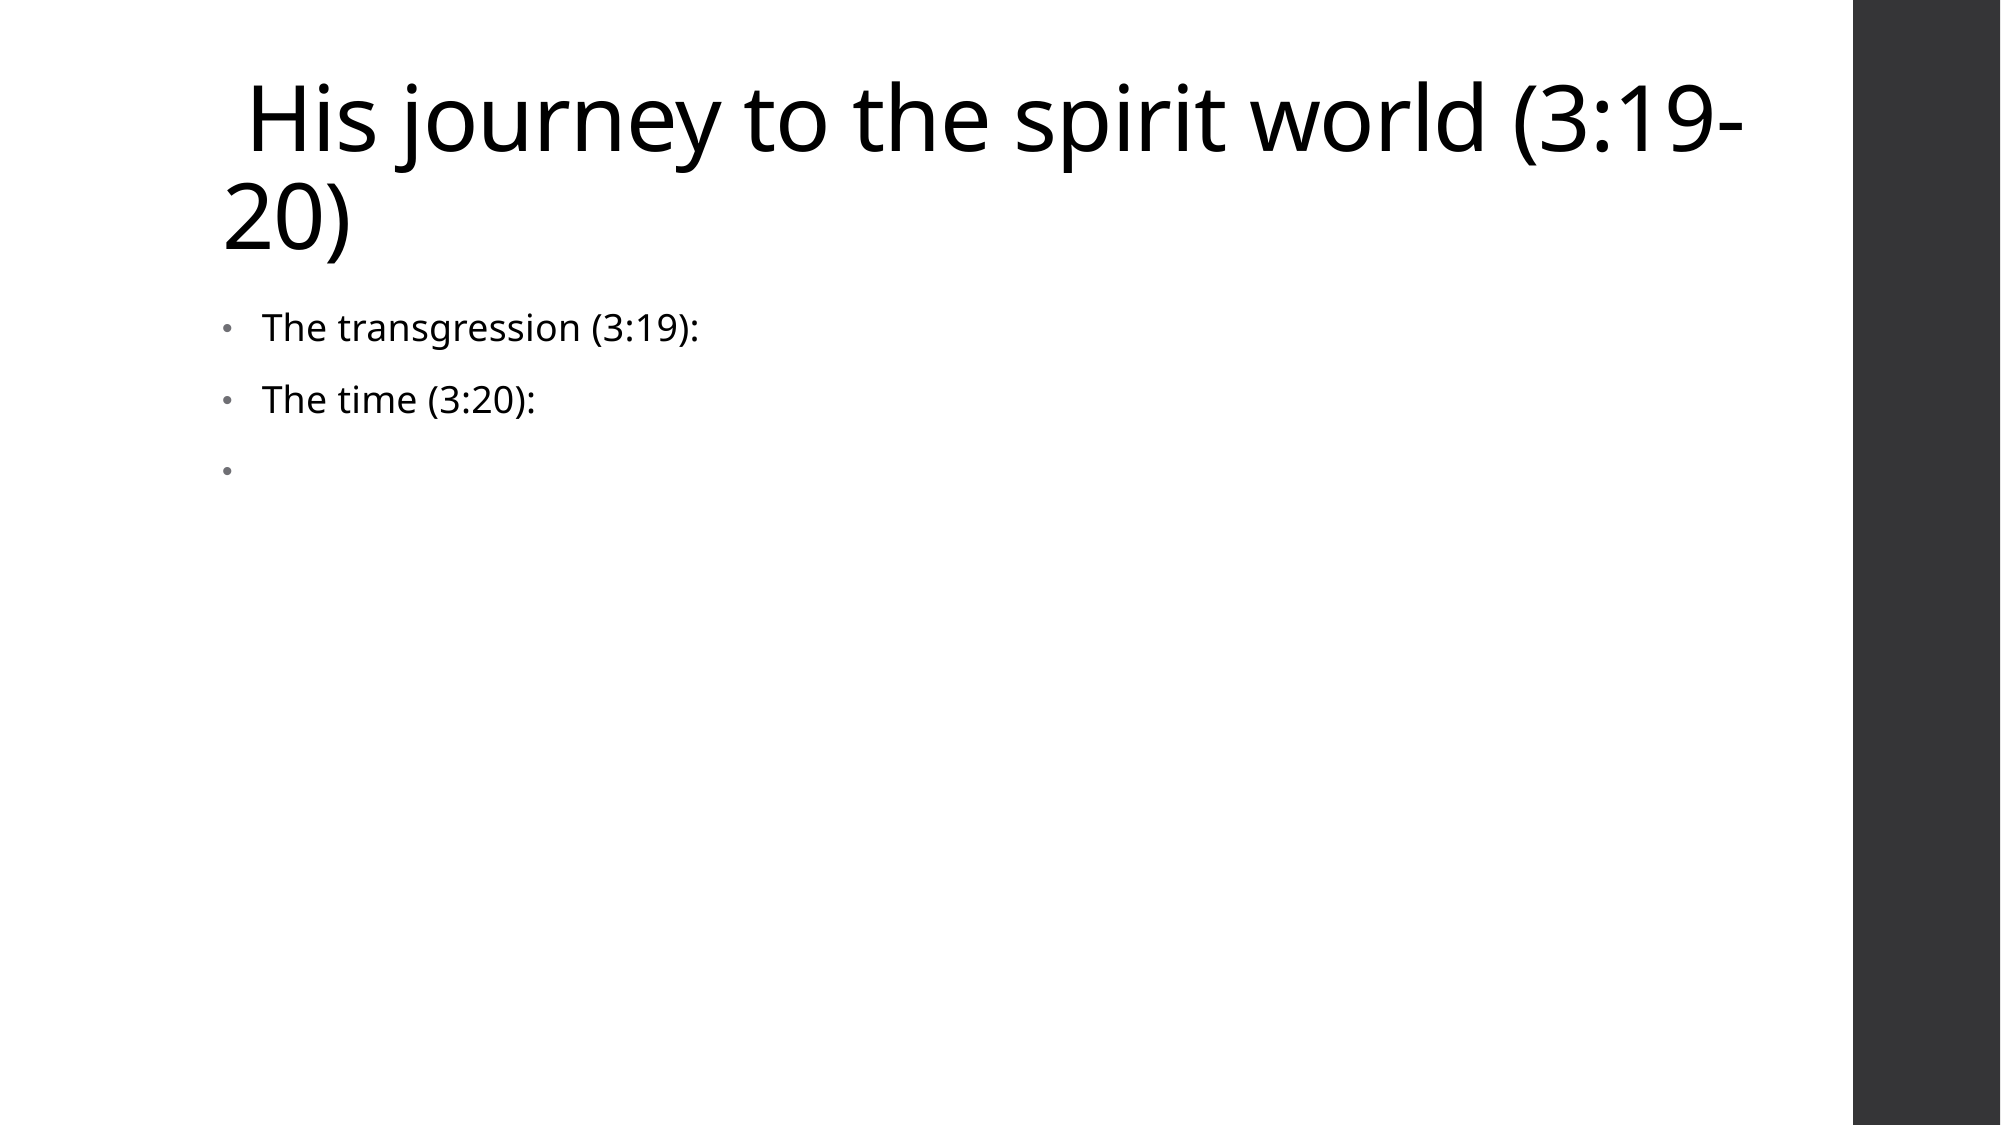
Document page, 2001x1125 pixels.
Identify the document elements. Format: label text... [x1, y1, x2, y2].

list The transgression (3:19): The time (3:20): [206, 299, 1617, 1014]
title His journey to the spirit world (3:19-20) [206, 60, 1797, 278]
